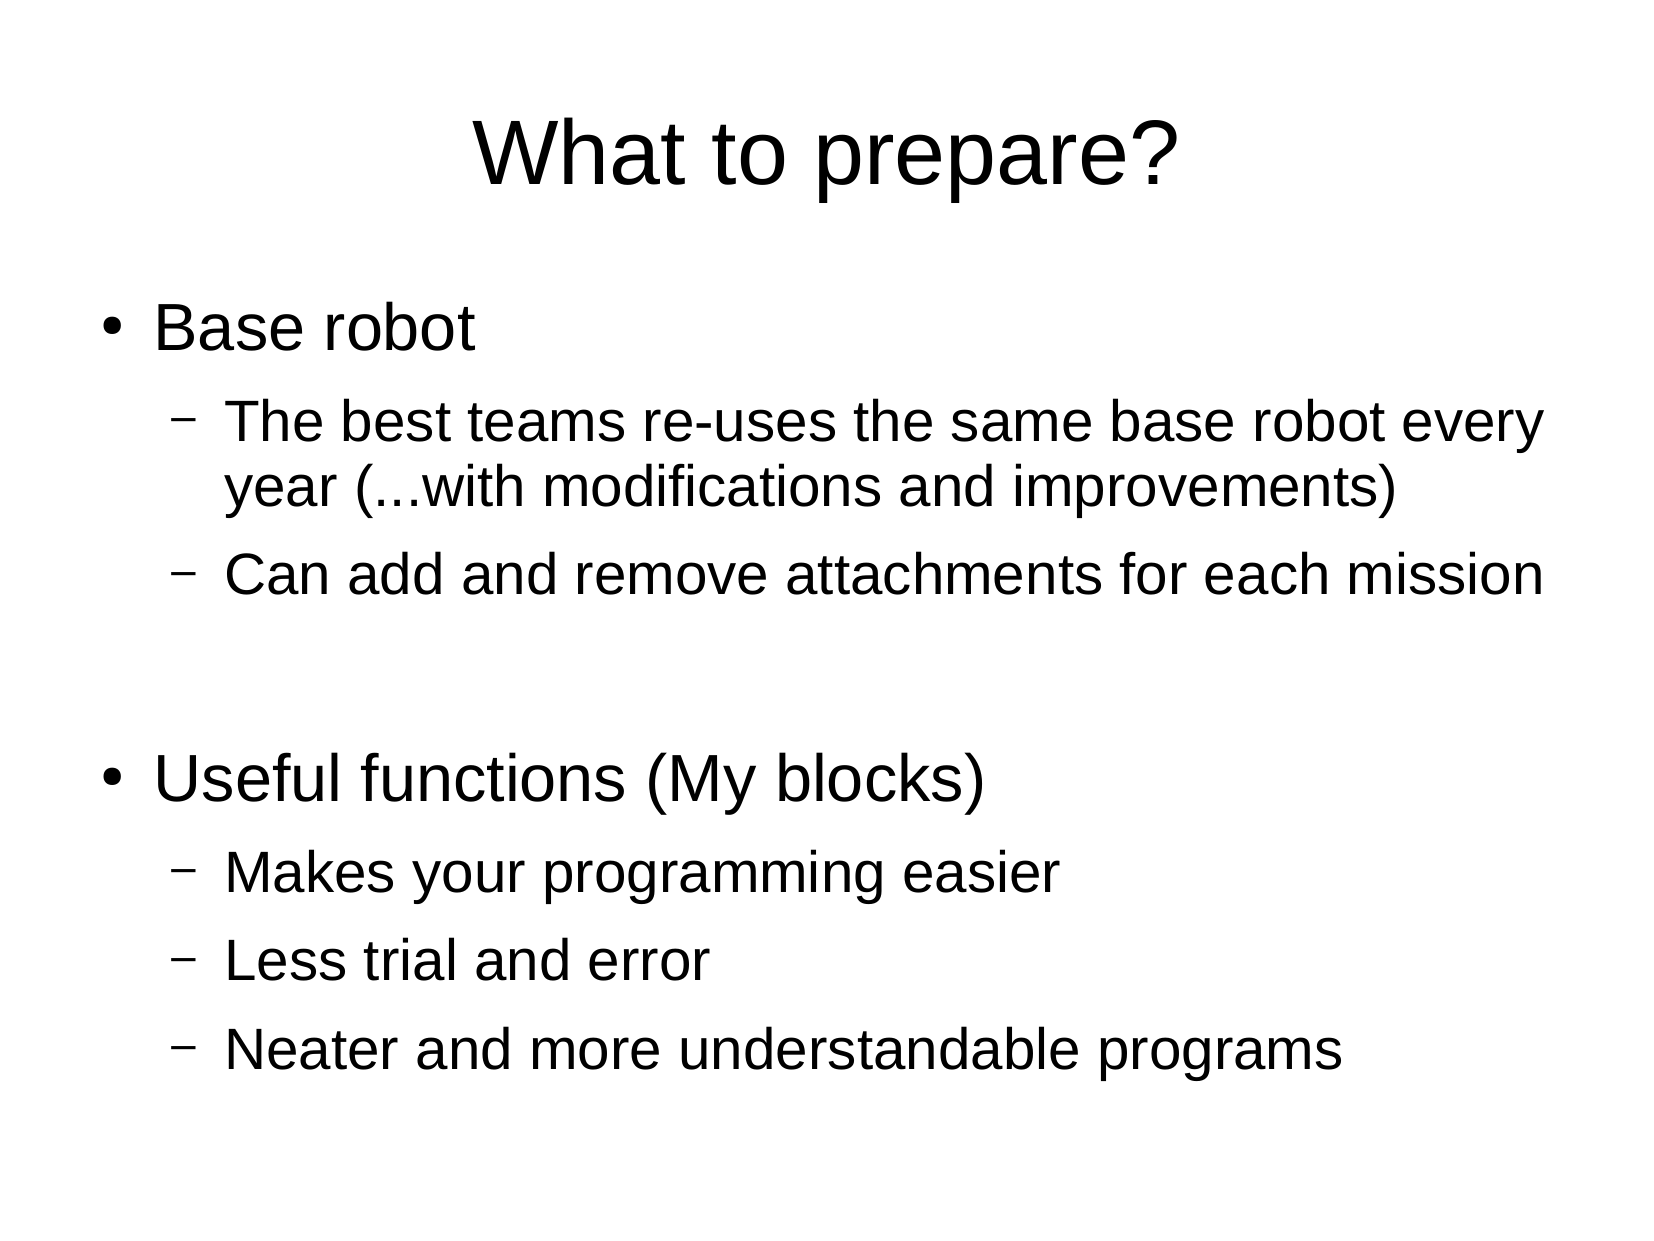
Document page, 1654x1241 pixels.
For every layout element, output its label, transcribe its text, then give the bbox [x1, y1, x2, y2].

list Base robot The best teams re-uses the same base robot every year (...with modifications and improvements) Can add and remove attachments for each mission Useful functions (My blocks) Makes your programming easier Less trial and error Neater and more understandable programs [82, 290, 1571, 1111]
title What to prepare? [82, 49, 1571, 257]
